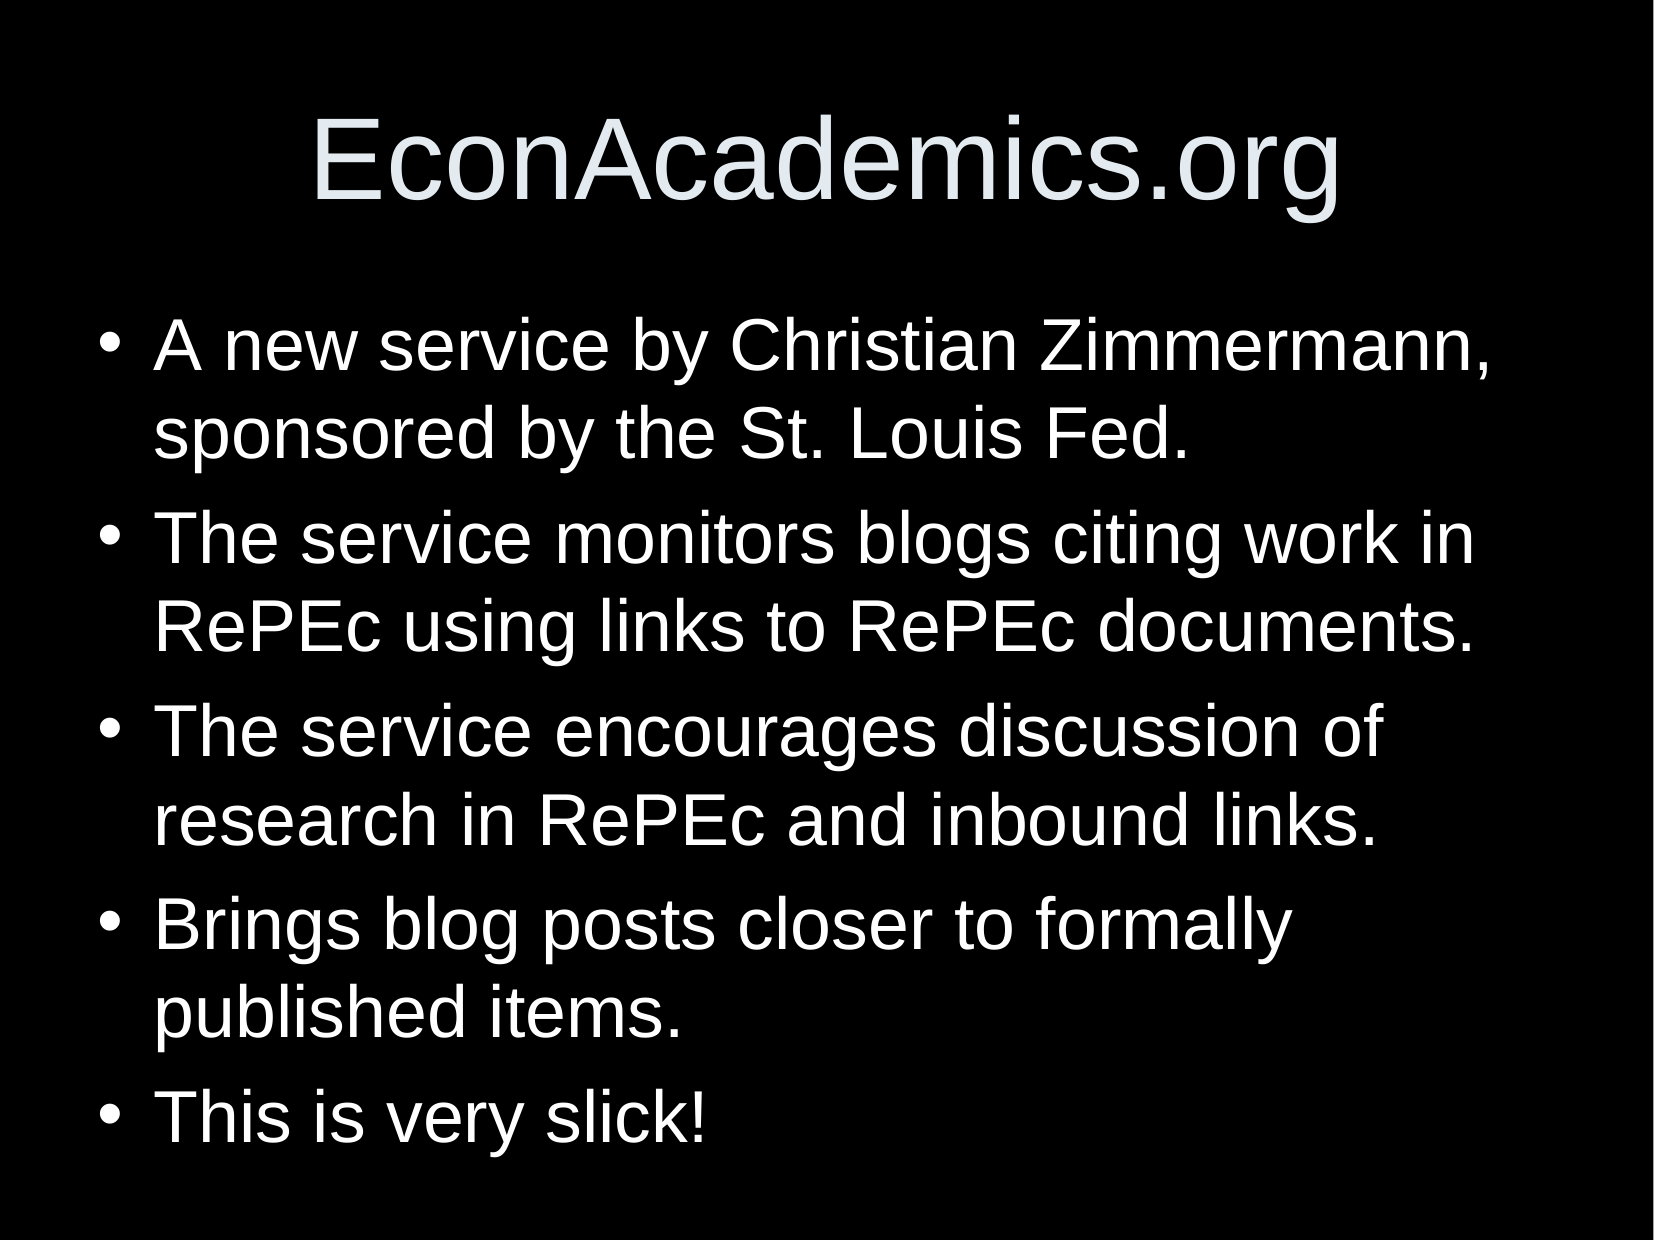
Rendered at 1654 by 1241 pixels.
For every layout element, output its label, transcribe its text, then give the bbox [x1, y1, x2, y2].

list A new service by Christian Zimmermann, sponsored by the St. Louis Fed. The service monitors blogs citing work in RePEc using links to RePEc documents. The service encourages discussion of research in RePEc and inbound links. Brings blog posts closer to formally published items. This is very slick! [82, 289, 1571, 1172]
title EconAcademics.org [82, 49, 1571, 257]
